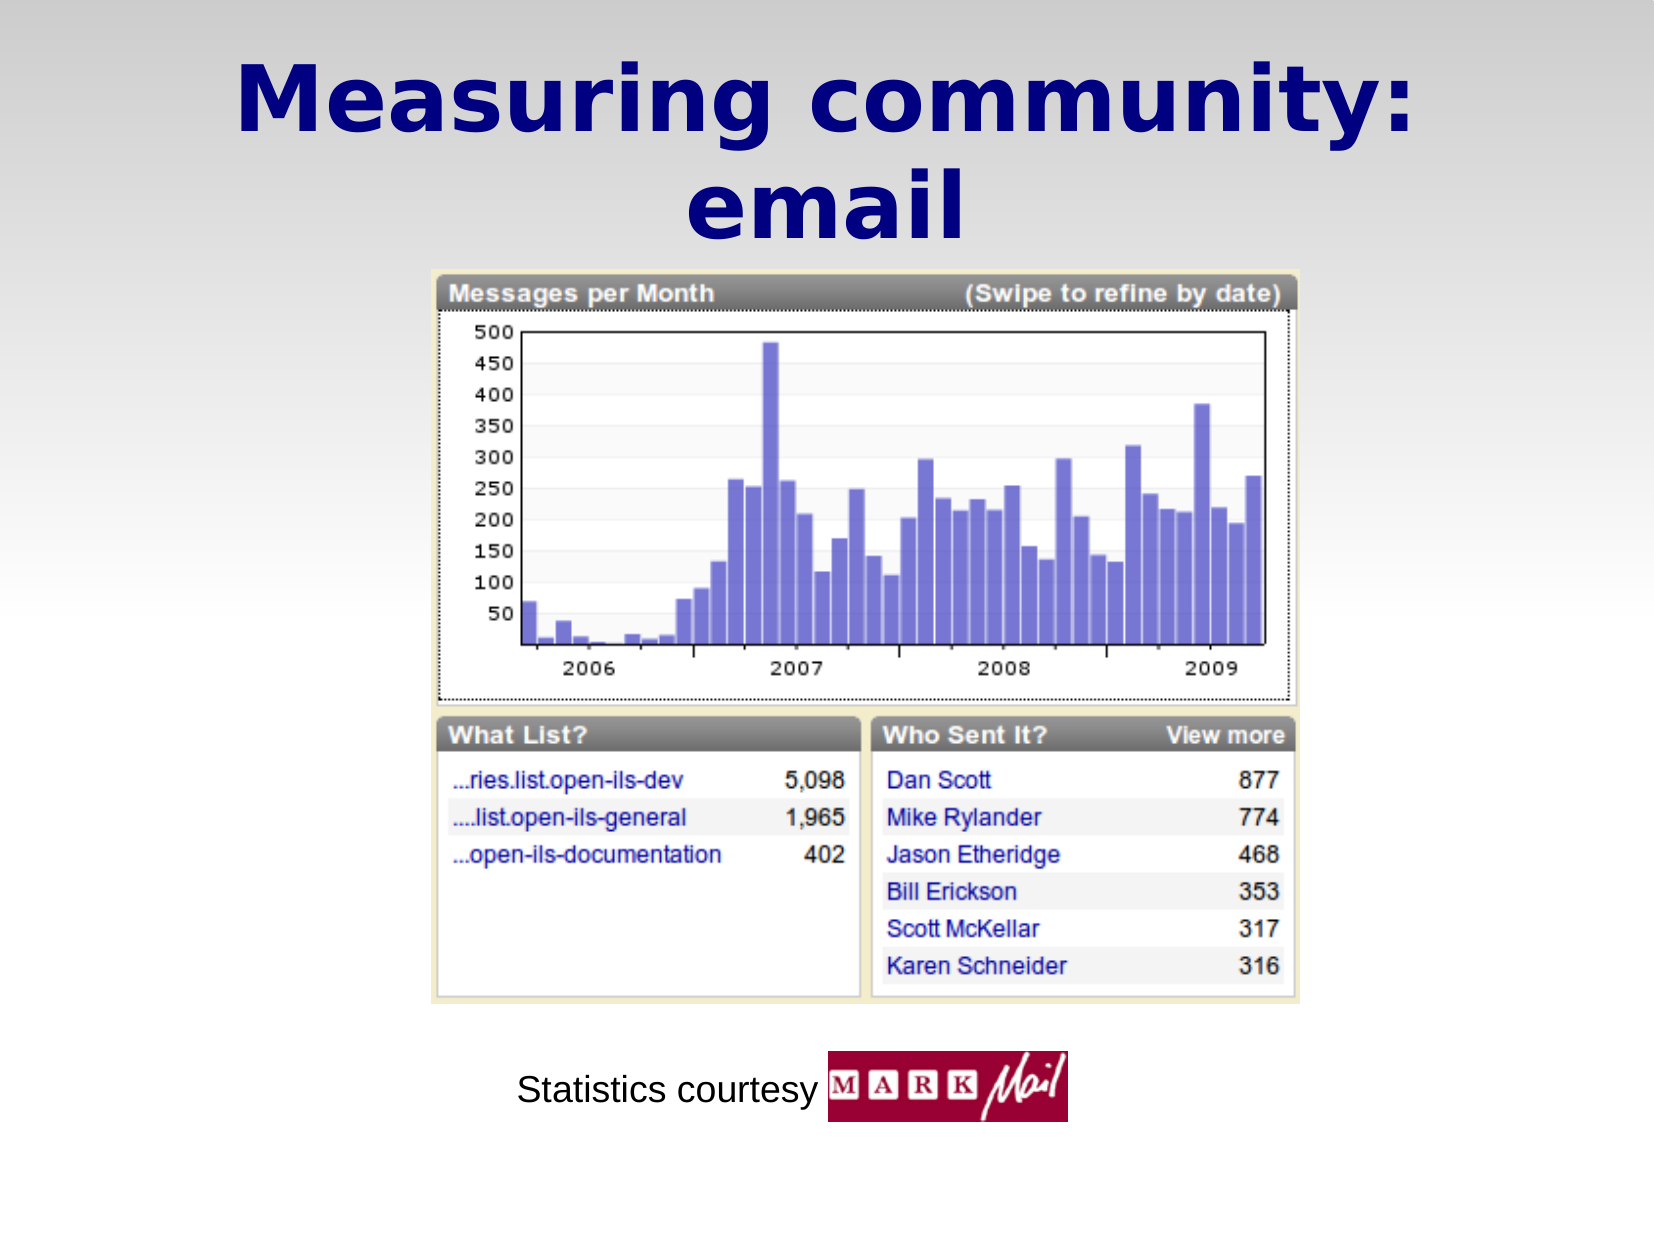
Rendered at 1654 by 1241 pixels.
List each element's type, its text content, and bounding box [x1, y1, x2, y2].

picture [828, 1051, 1068, 1123]
title Measuring community: email [82, 45, 1571, 261]
picture [431, 269, 1300, 1004]
text_box Statistics courtesy [501, 1061, 857, 1118]
